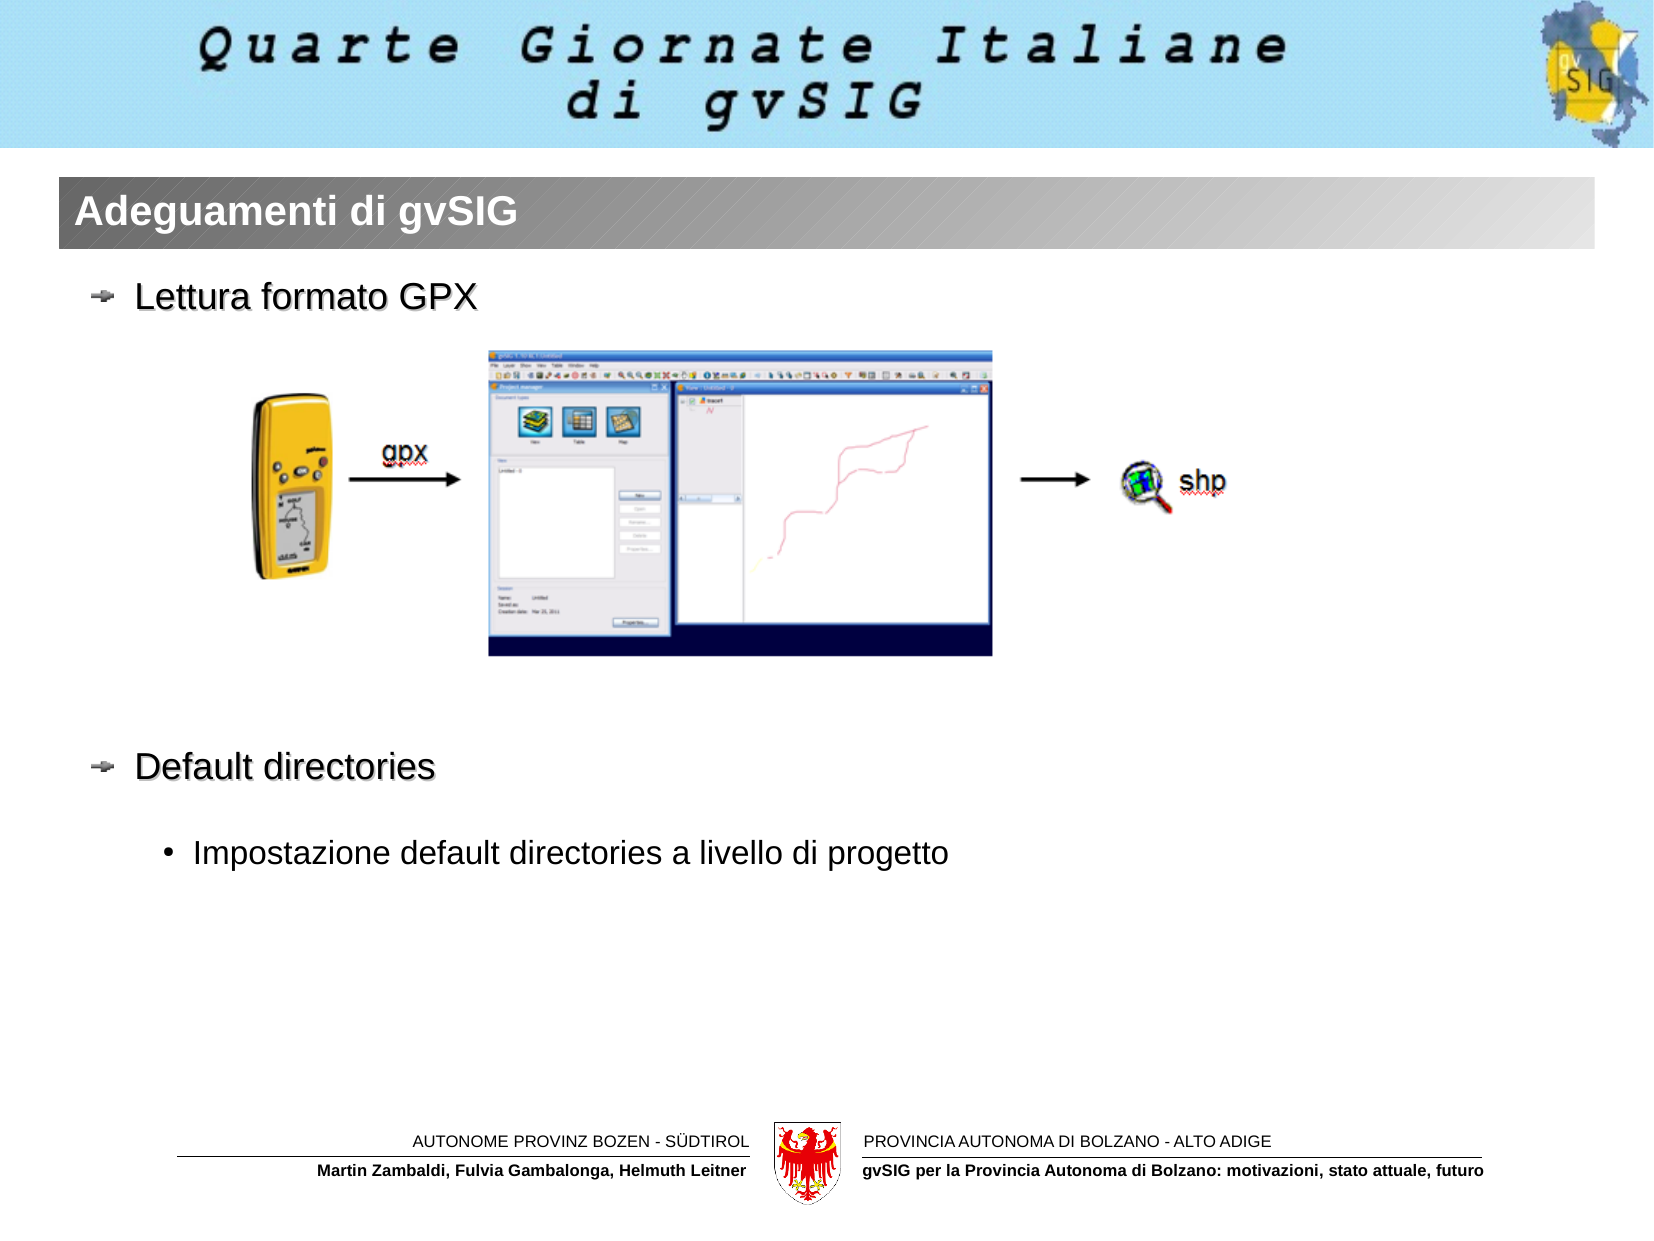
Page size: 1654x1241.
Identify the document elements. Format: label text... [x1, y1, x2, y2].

text_box Adeguamenti di gvSIG [59, 183, 1447, 246]
text_box [59, 177, 1595, 249]
text_box Impostazione default directories a livello di progetto [147, 826, 1211, 879]
text_box Lettura formato GPX [76, 267, 668, 325]
text_box Default directories [76, 738, 668, 796]
picture [236, 324, 1241, 680]
picture [774, 1122, 841, 1205]
